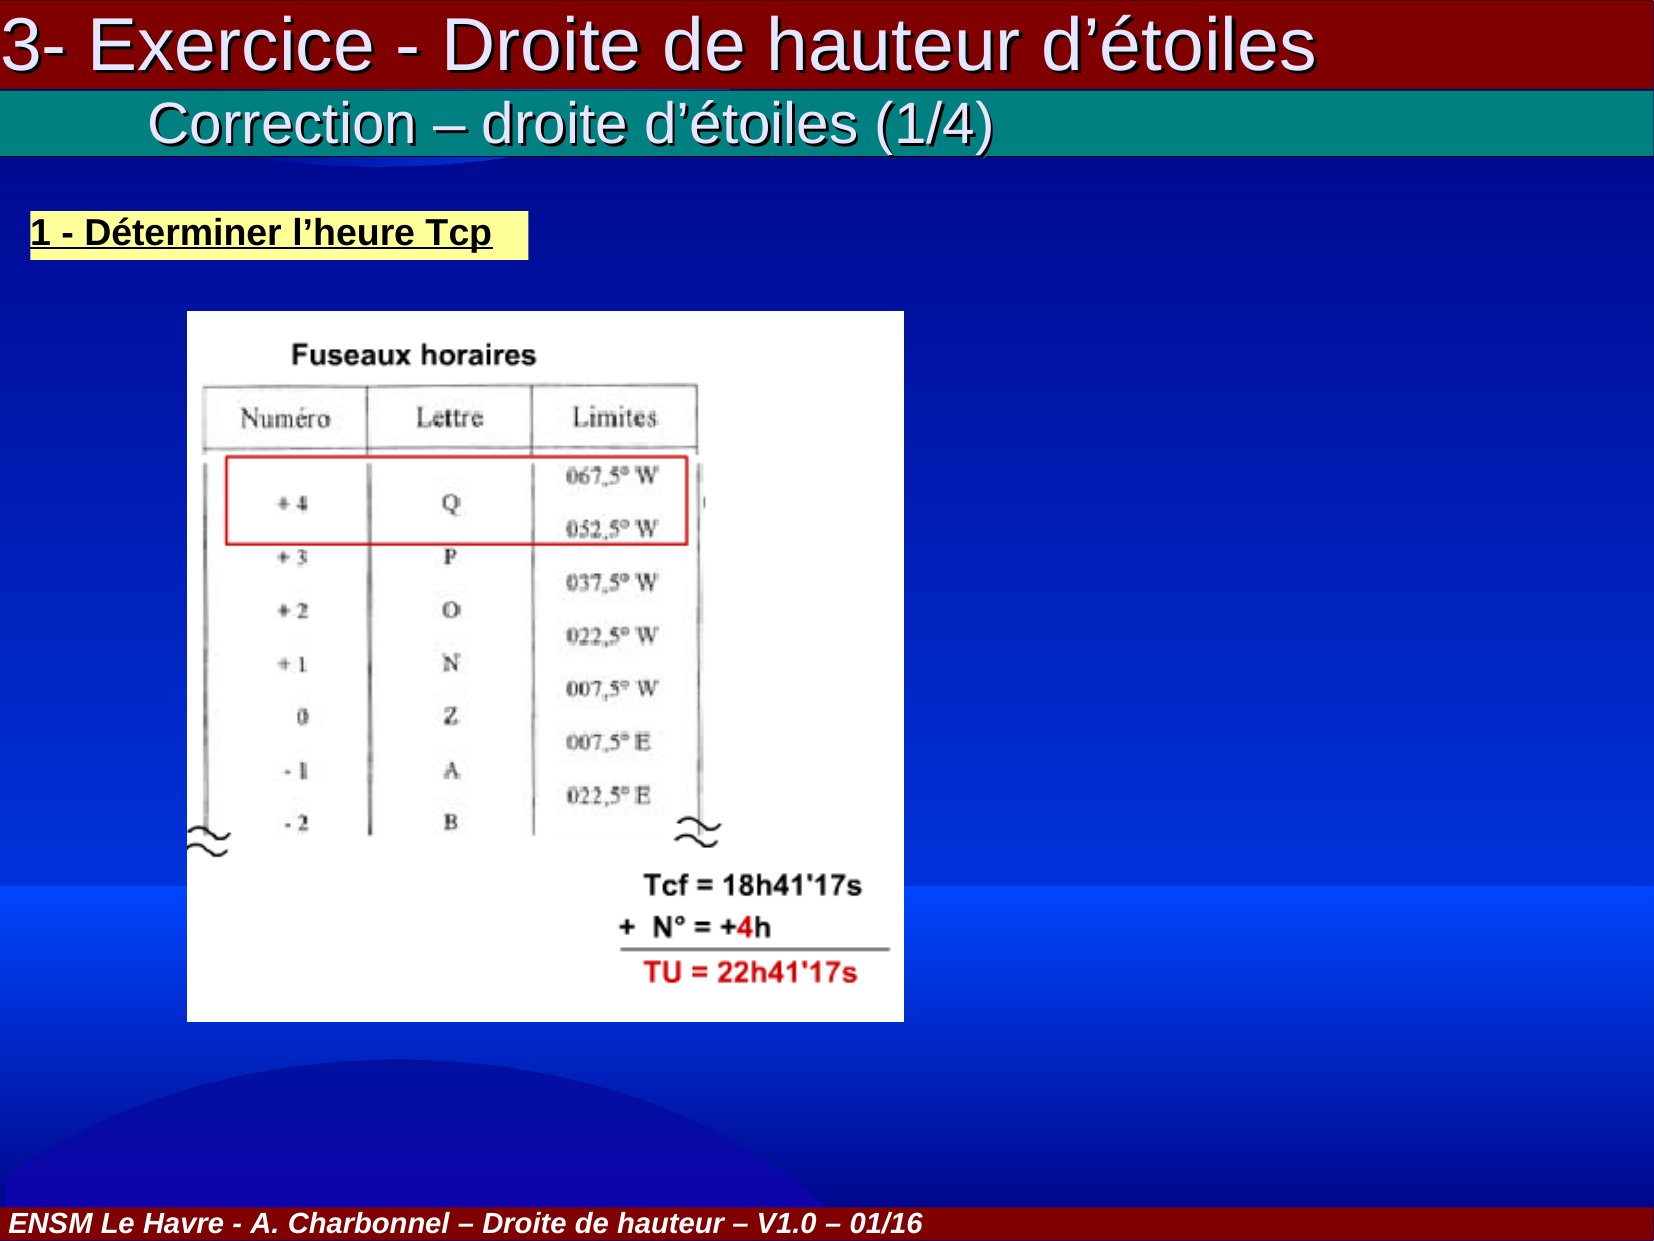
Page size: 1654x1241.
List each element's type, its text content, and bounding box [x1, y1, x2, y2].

title Correction – droite d’étoiles (1/4) [0, 90, 1654, 156]
title 3- Exercice - Droite de hauteur d’étoiles [0, 0, 1654, 89]
picture [187, 311, 904, 1022]
text_box ENSM Le Havre - A. Charbonnel – Droite de hauteur – V1.0 – 01/16 [0, 1207, 1654, 1241]
text_box 1 - Déterminer l’heure Tcp [30, 211, 529, 260]
